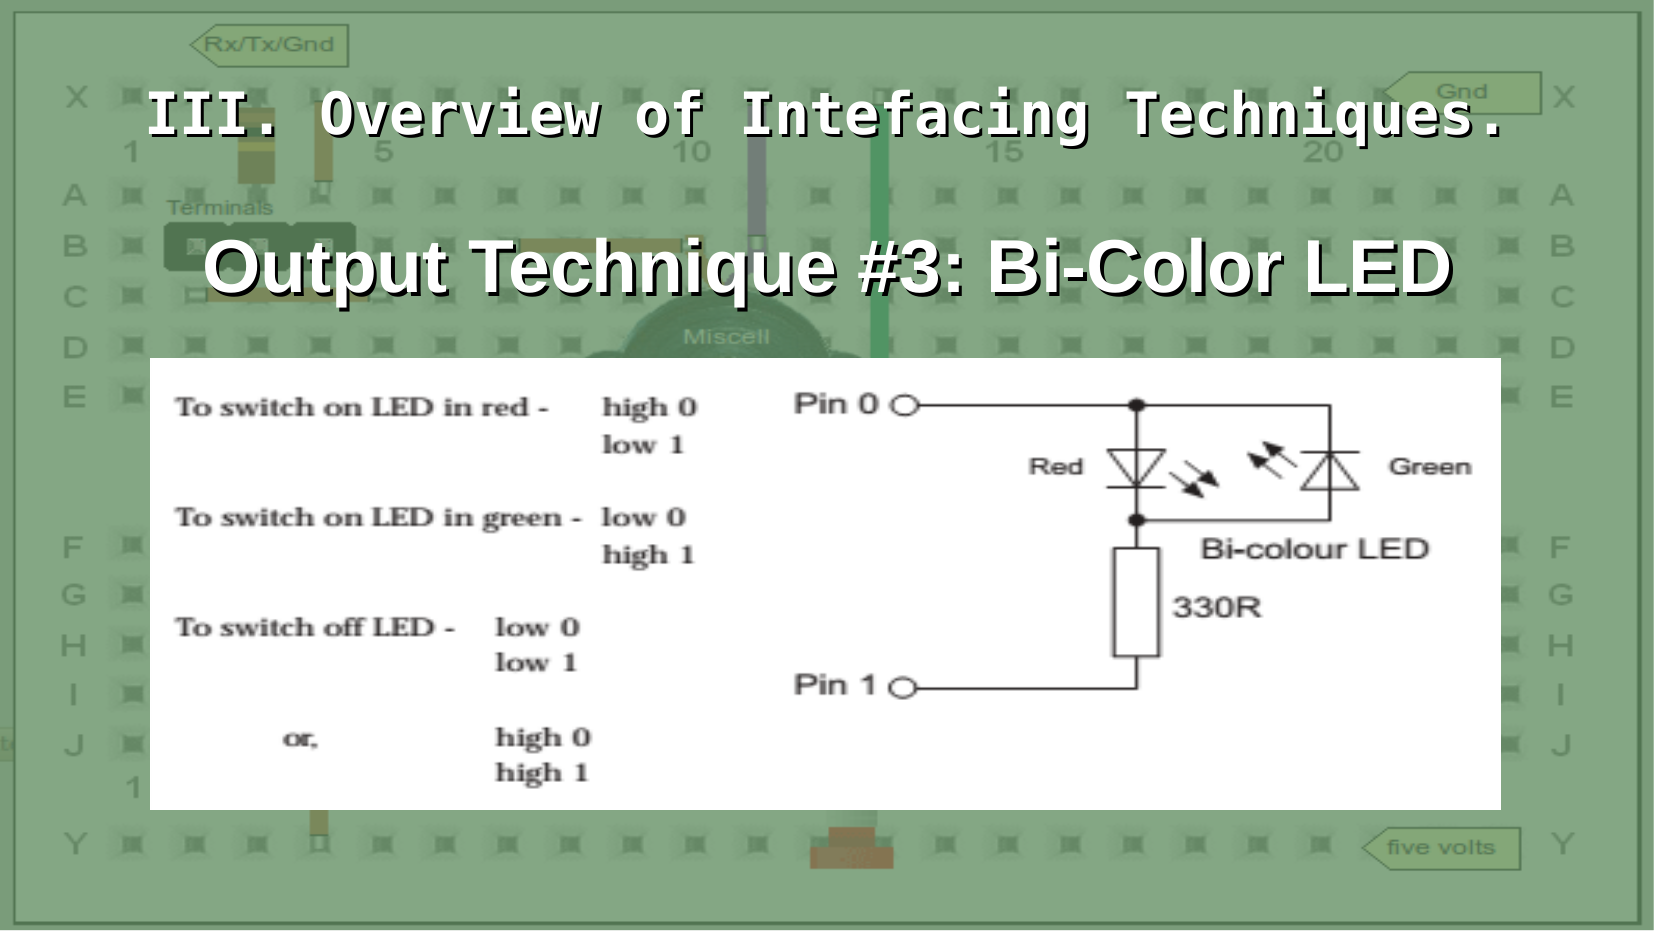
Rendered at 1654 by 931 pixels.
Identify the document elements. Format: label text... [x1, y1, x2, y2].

subtitle Output Technique #3: Bi-Color LED [75, 225, 1564, 886]
title III. Overview of Intefacing Techniques. [82, 28, 1571, 202]
picture [0, 0, 1654, 931]
